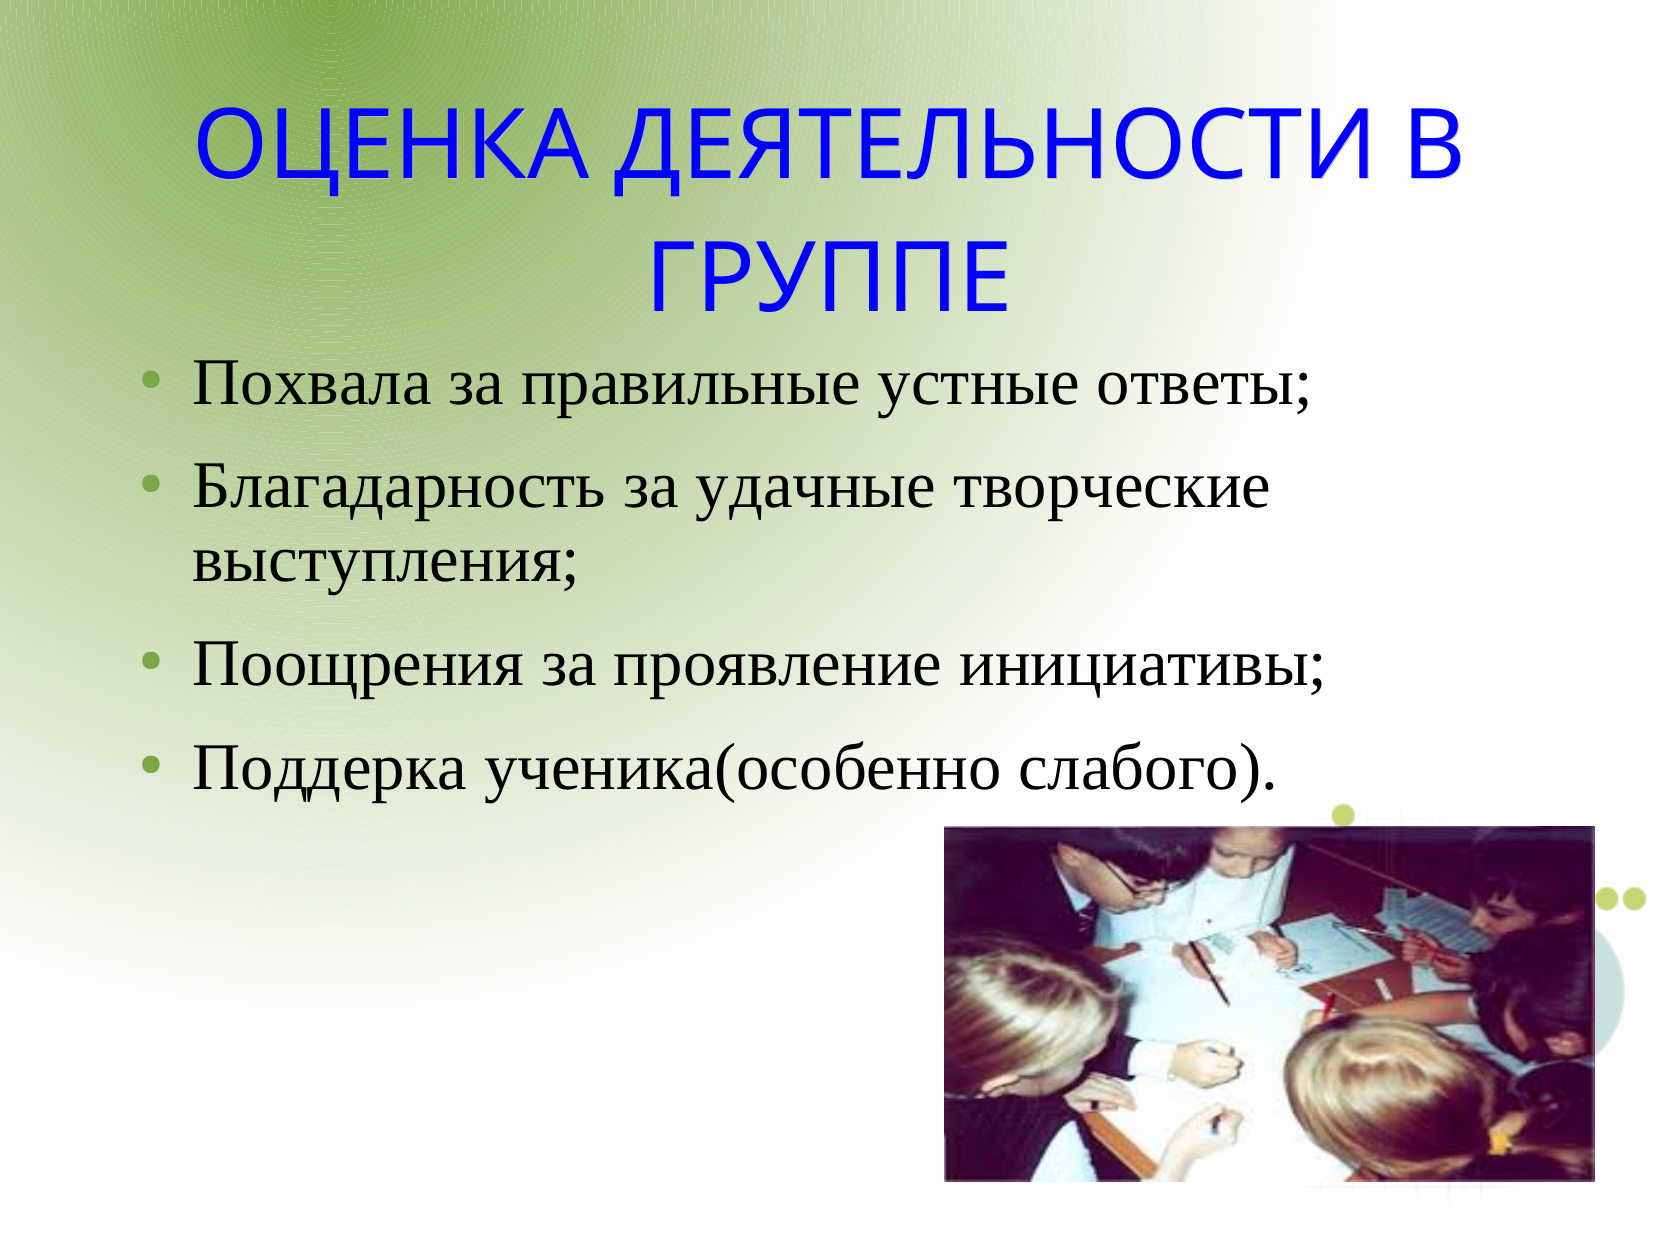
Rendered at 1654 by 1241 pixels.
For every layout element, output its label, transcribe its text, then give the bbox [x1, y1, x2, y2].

list Похвала за правильные устные ответы; Благадарность за удачные творческие выступления; Поощрения за проявление инициативы; Поддерка ученика(особенно слабого). [121, 344, 1534, 1127]
title ОЦЕНКА ДЕЯТЕЛЬНОСТИ В ГРУППЕ [123, 89, 1536, 325]
picture [944, 792, 1654, 1211]
